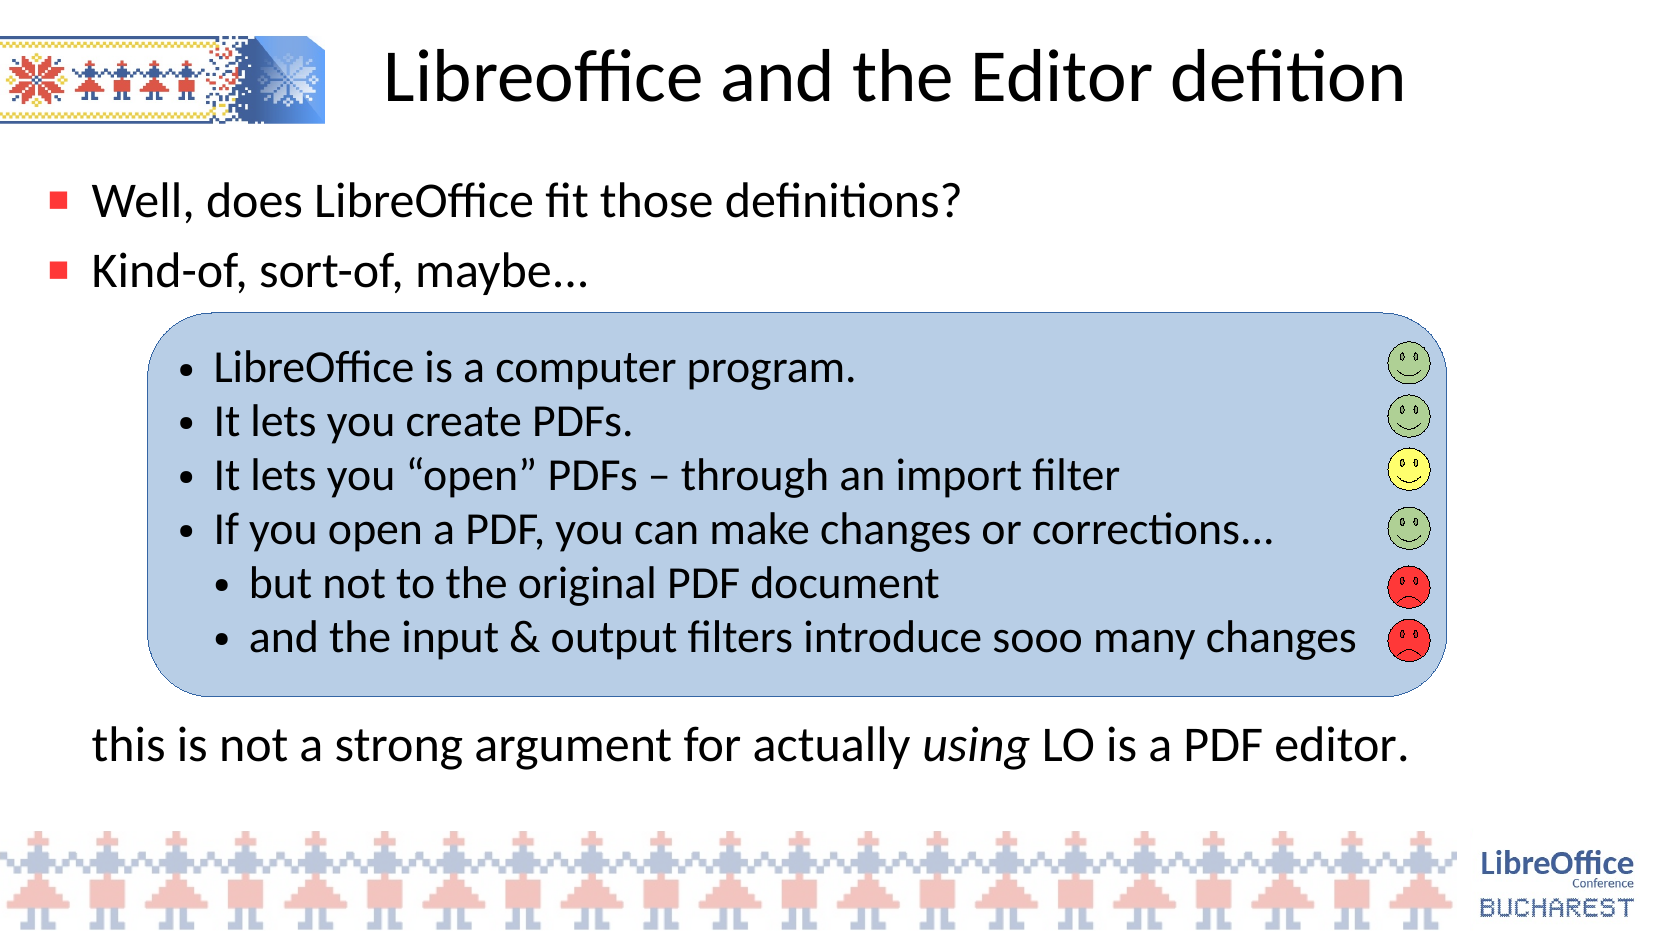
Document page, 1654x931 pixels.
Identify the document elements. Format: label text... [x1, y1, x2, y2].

list Well, does LibreOffice fit those definitions? Kind-of, sort-of, maybe... this is not a strong argument for actually using LO is a PDF editor. [47, 177, 1625, 827]
text_box [1387, 341, 1431, 384]
text_box [1387, 447, 1431, 491]
text_box LibreOffice is a computer program. It lets you create PDFs. It lets you “open” PDFs – through an import filter If you open a PDF, you can make changes or corrections... but not to the original PDF document and the input & output filters introduce sooo many changes [147, 312, 1447, 697]
text_box [1387, 619, 1431, 662]
subtitle eyalroz1@gmx.com [0, 35, 325, 124]
title Libreoffice and the Editor defition [383, 23, 1625, 142]
text_box [1387, 507, 1431, 550]
subtitle eyalroz1@gmx.com [1580, 812, 1640, 931]
text_box [1387, 565, 1431, 609]
text_box [1387, 394, 1431, 438]
